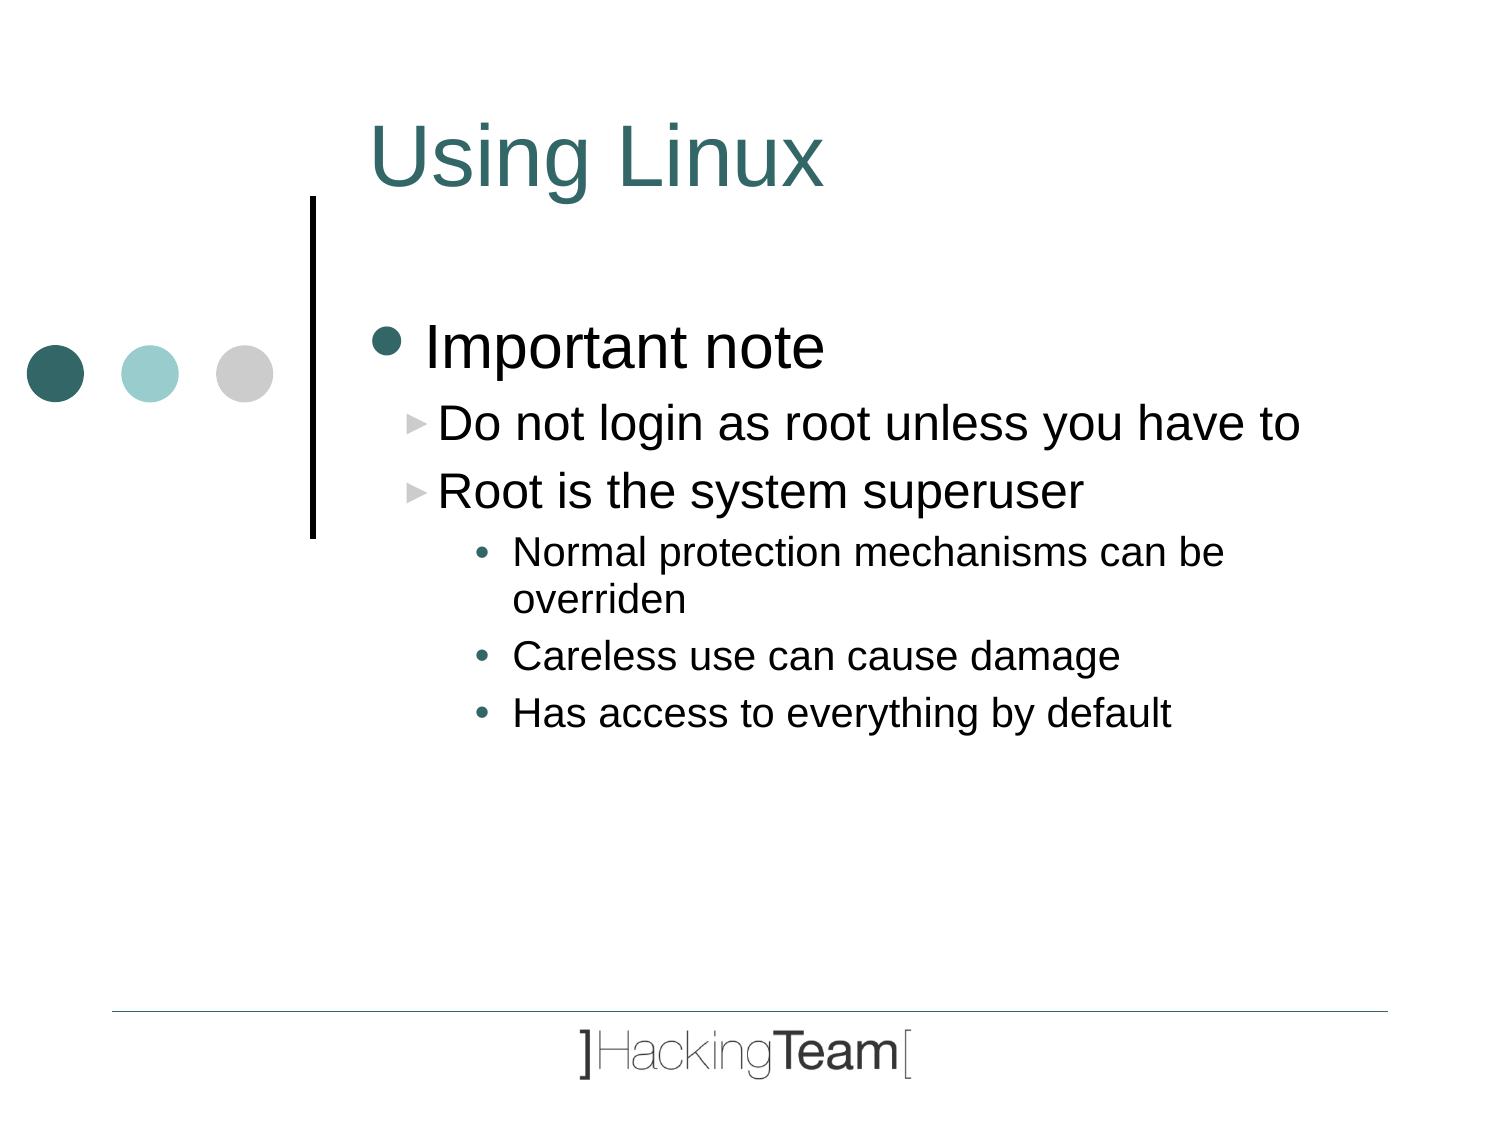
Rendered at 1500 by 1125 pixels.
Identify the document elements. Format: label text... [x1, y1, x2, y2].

picture [574, 1041, 916, 1084]
list Important note Do not login as root unless you have to Root is the system superuser Normal protection mechanisms can be overriden Careless use can cause damage Has access to everything by default [249, 312, 1401, 1041]
title Using Linux [249, 38, 1401, 275]
